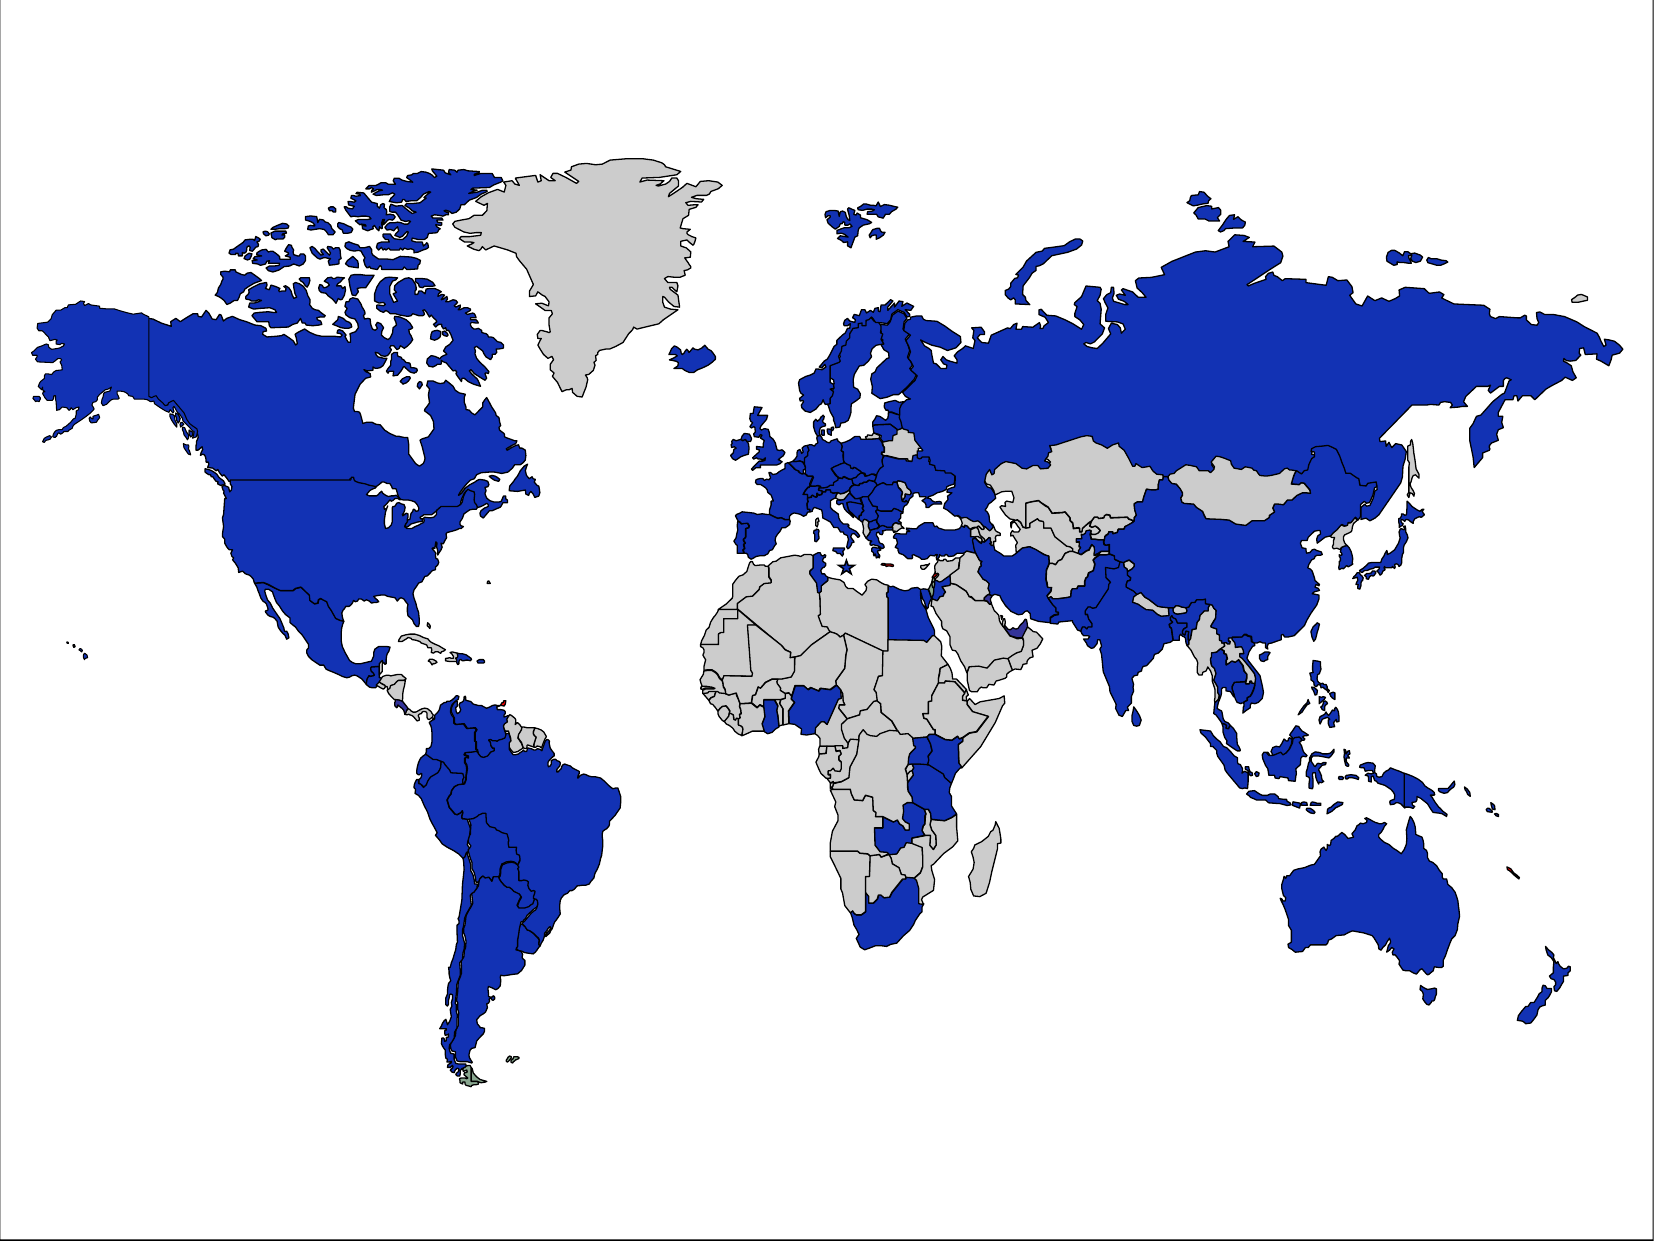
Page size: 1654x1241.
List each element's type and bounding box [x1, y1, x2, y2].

text_box [1280, 816, 1460, 975]
text_box [1352, 501, 1425, 590]
text_box [244, 253, 252, 260]
text_box [1420, 985, 1437, 1006]
text_box [749, 406, 785, 471]
text_box [252, 244, 306, 273]
text_box [1571, 294, 1588, 303]
text_box [1318, 707, 1340, 728]
text_box [506, 1056, 519, 1063]
text_box [1218, 214, 1246, 232]
text_box [1310, 622, 1320, 642]
text_box [1306, 808, 1316, 814]
text_box [31, 277, 621, 1087]
text_box [1310, 801, 1321, 806]
text_box [730, 433, 752, 461]
text_box [1545, 946, 1571, 992]
text_box [1438, 781, 1455, 794]
text_box [1327, 801, 1343, 814]
text_box [815, 518, 820, 527]
text_box [318, 277, 346, 304]
text_box [183, 443, 191, 455]
text_box [428, 659, 438, 665]
text_box [1262, 725, 1309, 782]
text_box [89, 414, 100, 423]
text_box [1193, 205, 1221, 221]
text_box [215, 269, 262, 305]
text_box [305, 215, 336, 235]
text_box [245, 277, 326, 328]
text_box [1005, 238, 1083, 305]
text_box [1186, 191, 1211, 206]
text_box [813, 529, 820, 542]
text_box [827, 426, 834, 436]
text_box [344, 158, 723, 398]
text_box [1506, 866, 1520, 879]
text_box [1343, 749, 1350, 767]
text_box [445, 651, 472, 665]
text_box [700, 234, 1623, 950]
text_box [489, 475, 500, 482]
text_box [881, 563, 894, 567]
text_box [229, 236, 261, 256]
text_box [1246, 790, 1308, 809]
text_box [1132, 706, 1142, 727]
text_box [344, 241, 421, 270]
text_box [32, 396, 41, 402]
text_box [337, 222, 353, 234]
text_box [857, 202, 898, 219]
text_box [417, 381, 423, 389]
text_box [309, 246, 342, 266]
text_box [1345, 774, 1359, 780]
text_box [509, 464, 540, 498]
text_box [1319, 696, 1328, 711]
text_box [869, 228, 886, 240]
text_box [386, 352, 418, 376]
text_box [1517, 985, 1552, 1024]
text_box [838, 560, 855, 574]
text_box [1359, 762, 1448, 817]
text_box [270, 223, 289, 230]
text_box [968, 821, 1001, 897]
text_box [1309, 660, 1335, 700]
text_box [1464, 787, 1471, 797]
text_box [430, 330, 441, 341]
text_box [332, 316, 352, 329]
text_box [1486, 802, 1496, 813]
text_box [400, 376, 411, 385]
text_box [345, 256, 359, 268]
text_box [263, 231, 287, 240]
text_box [832, 548, 845, 557]
text_box [920, 563, 930, 570]
text_box [476, 659, 485, 664]
text_box [668, 345, 716, 373]
text_box [348, 274, 375, 296]
text_box [1386, 250, 1423, 266]
text_box [1306, 749, 1334, 789]
text_box [1298, 699, 1310, 715]
text_box [1259, 651, 1271, 662]
text_box [1426, 257, 1448, 266]
text_box [328, 206, 336, 213]
text_box [398, 634, 446, 654]
text_box [1199, 729, 1253, 789]
text_box [825, 207, 872, 248]
